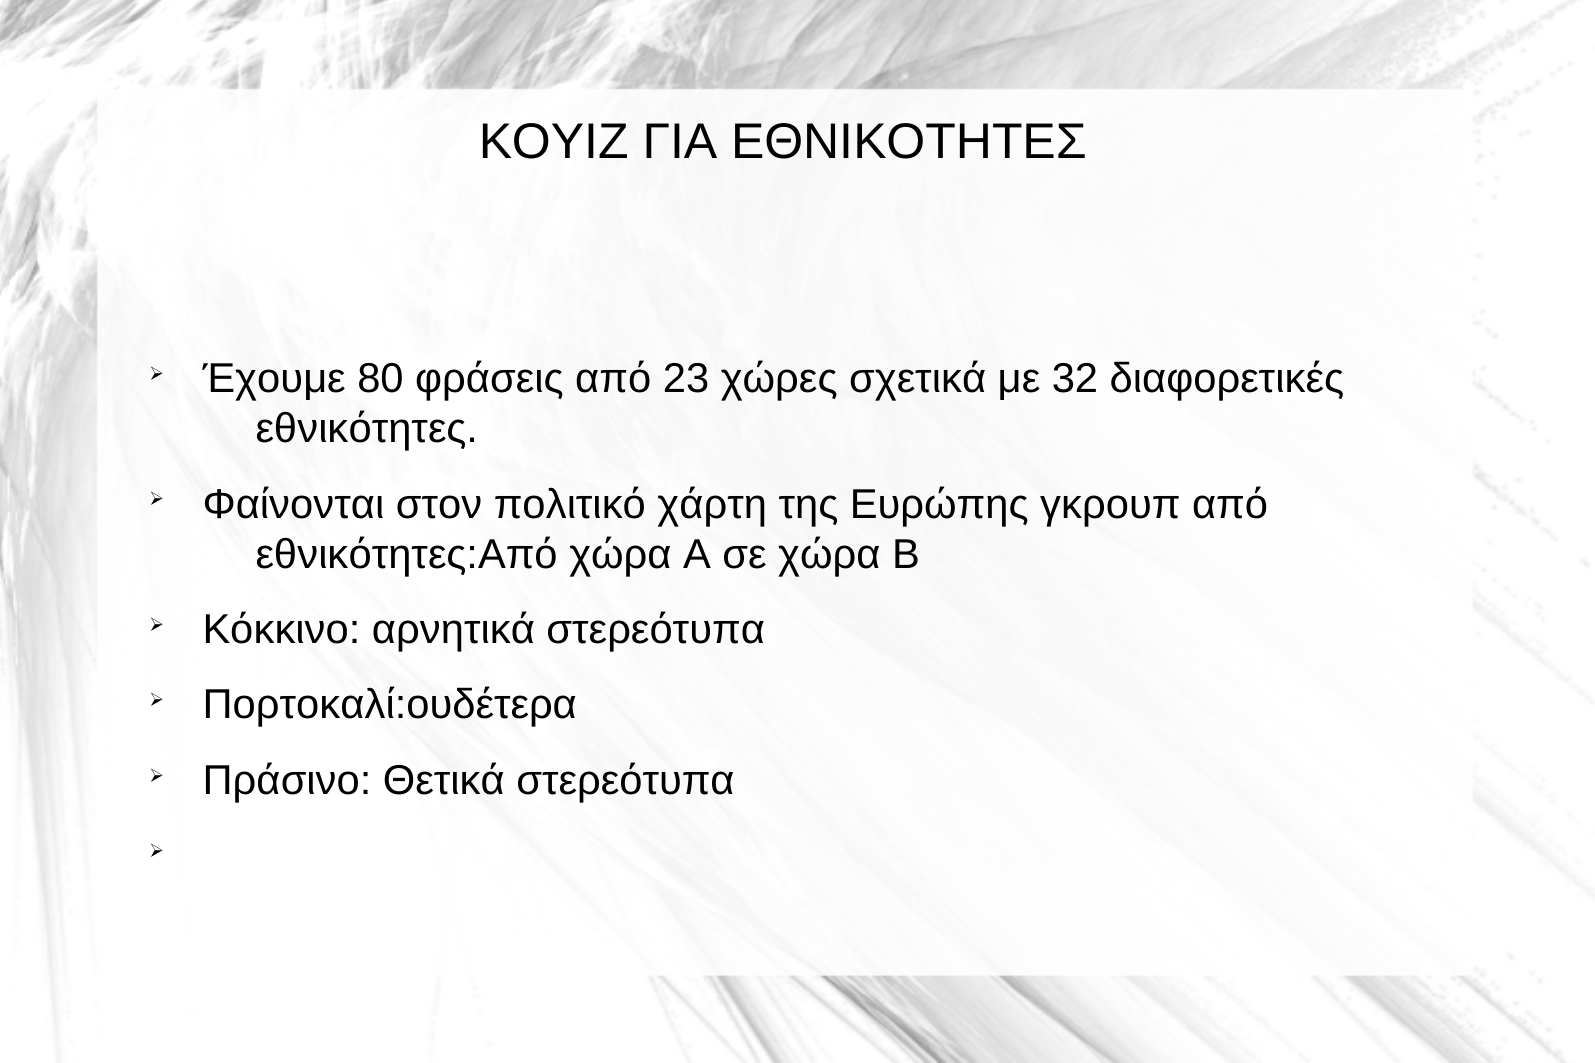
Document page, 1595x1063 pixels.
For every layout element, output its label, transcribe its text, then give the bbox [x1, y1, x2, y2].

title ΚΟΥΙΖ ΓΙΑ ΕΘΝΙΚΟΤΗΤΕΣ [113, 96, 1453, 241]
list Έχουμε 80 φράσεις από 23 χώρες σχετικά με 32 διαφορετικές εθνικότητες. Φαίνονται στον πολιτικό χάρτη της Ευρώπης γκρουπ από εθνικότητες:Από χώρα Α σε χώρα Β Κόκκινο: αρνητικά στερεότυπα Πορτοκαλί:oυδέτερα Πράσινο: Θετικά στερεότυπα [113, 274, 1515, 848]
